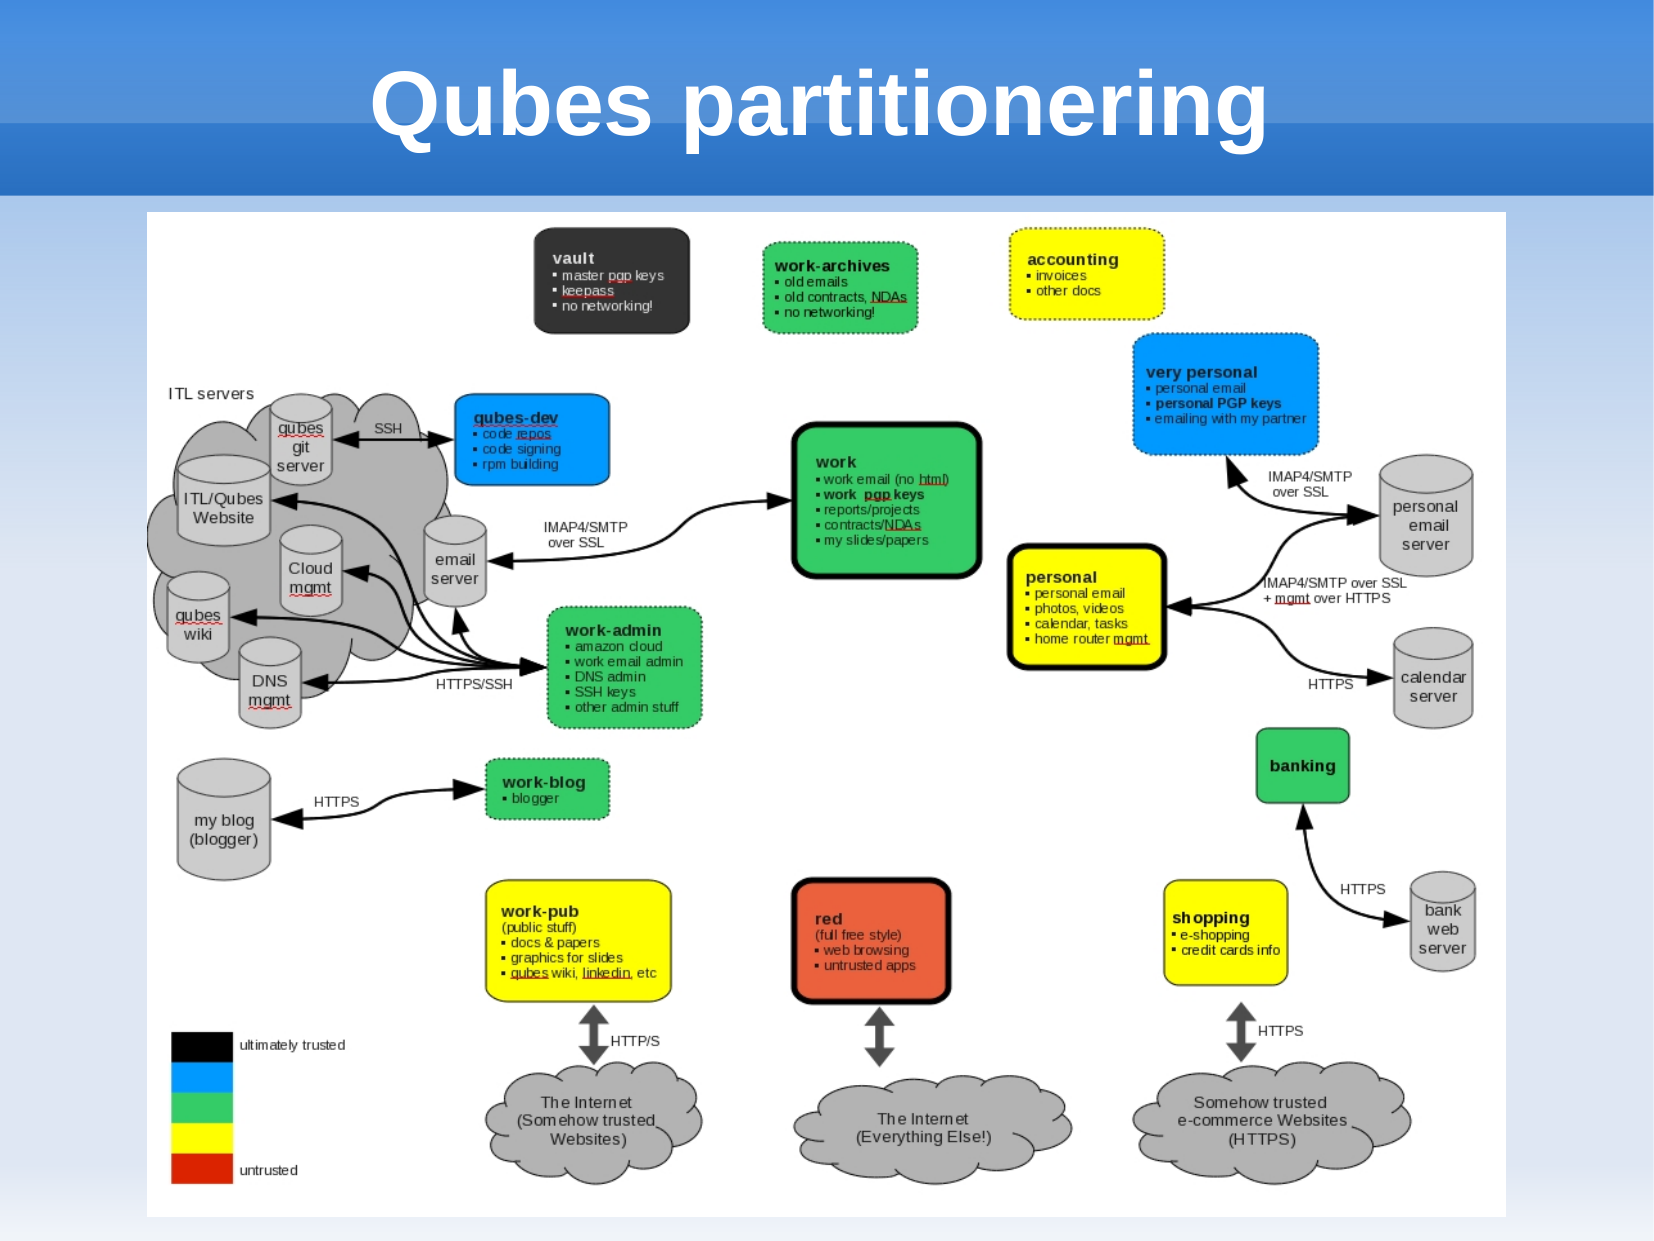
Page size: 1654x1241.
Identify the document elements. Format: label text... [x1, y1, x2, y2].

title Qubes partitionering [76, 7, 1565, 200]
picture [0, 0, 1654, 1241]
